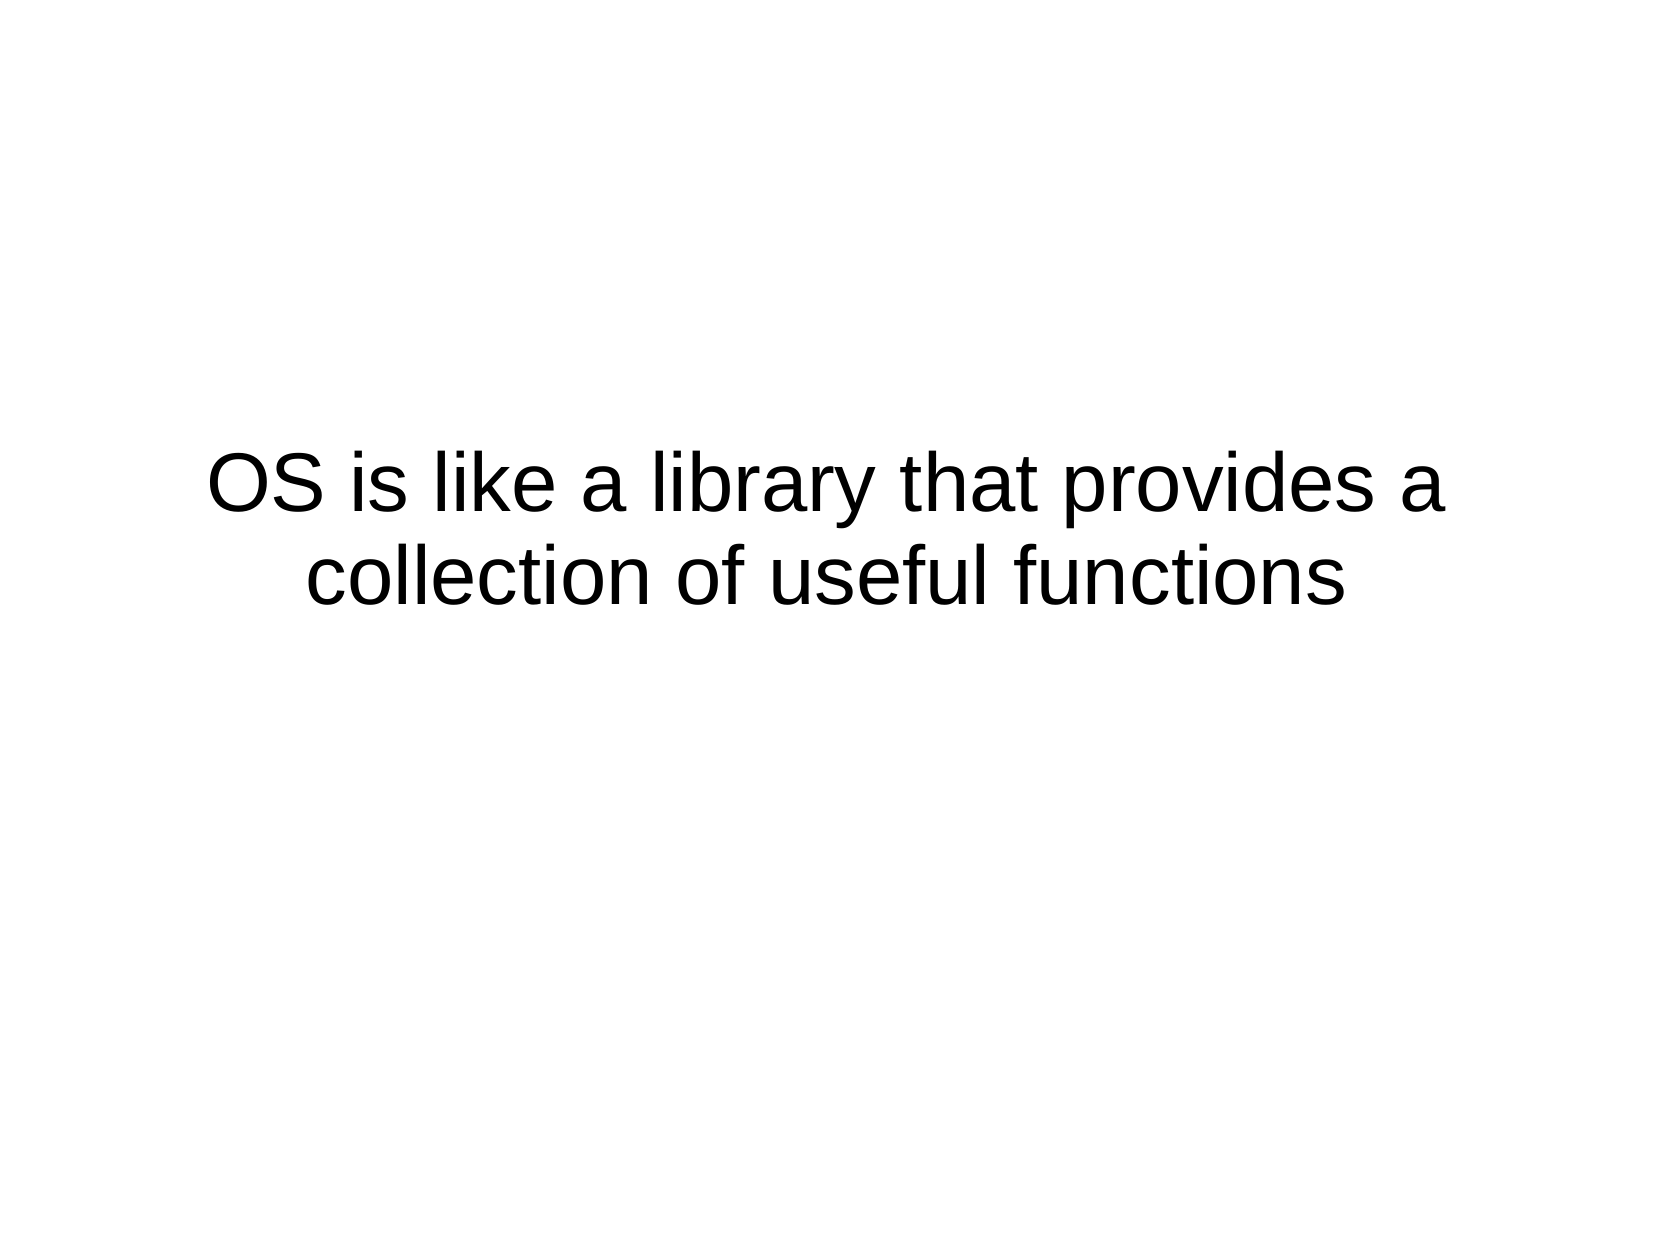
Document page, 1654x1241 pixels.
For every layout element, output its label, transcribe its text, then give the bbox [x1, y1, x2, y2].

subtitle OS is like a library that provides a collection of useful functions [82, 49, 1571, 1010]
